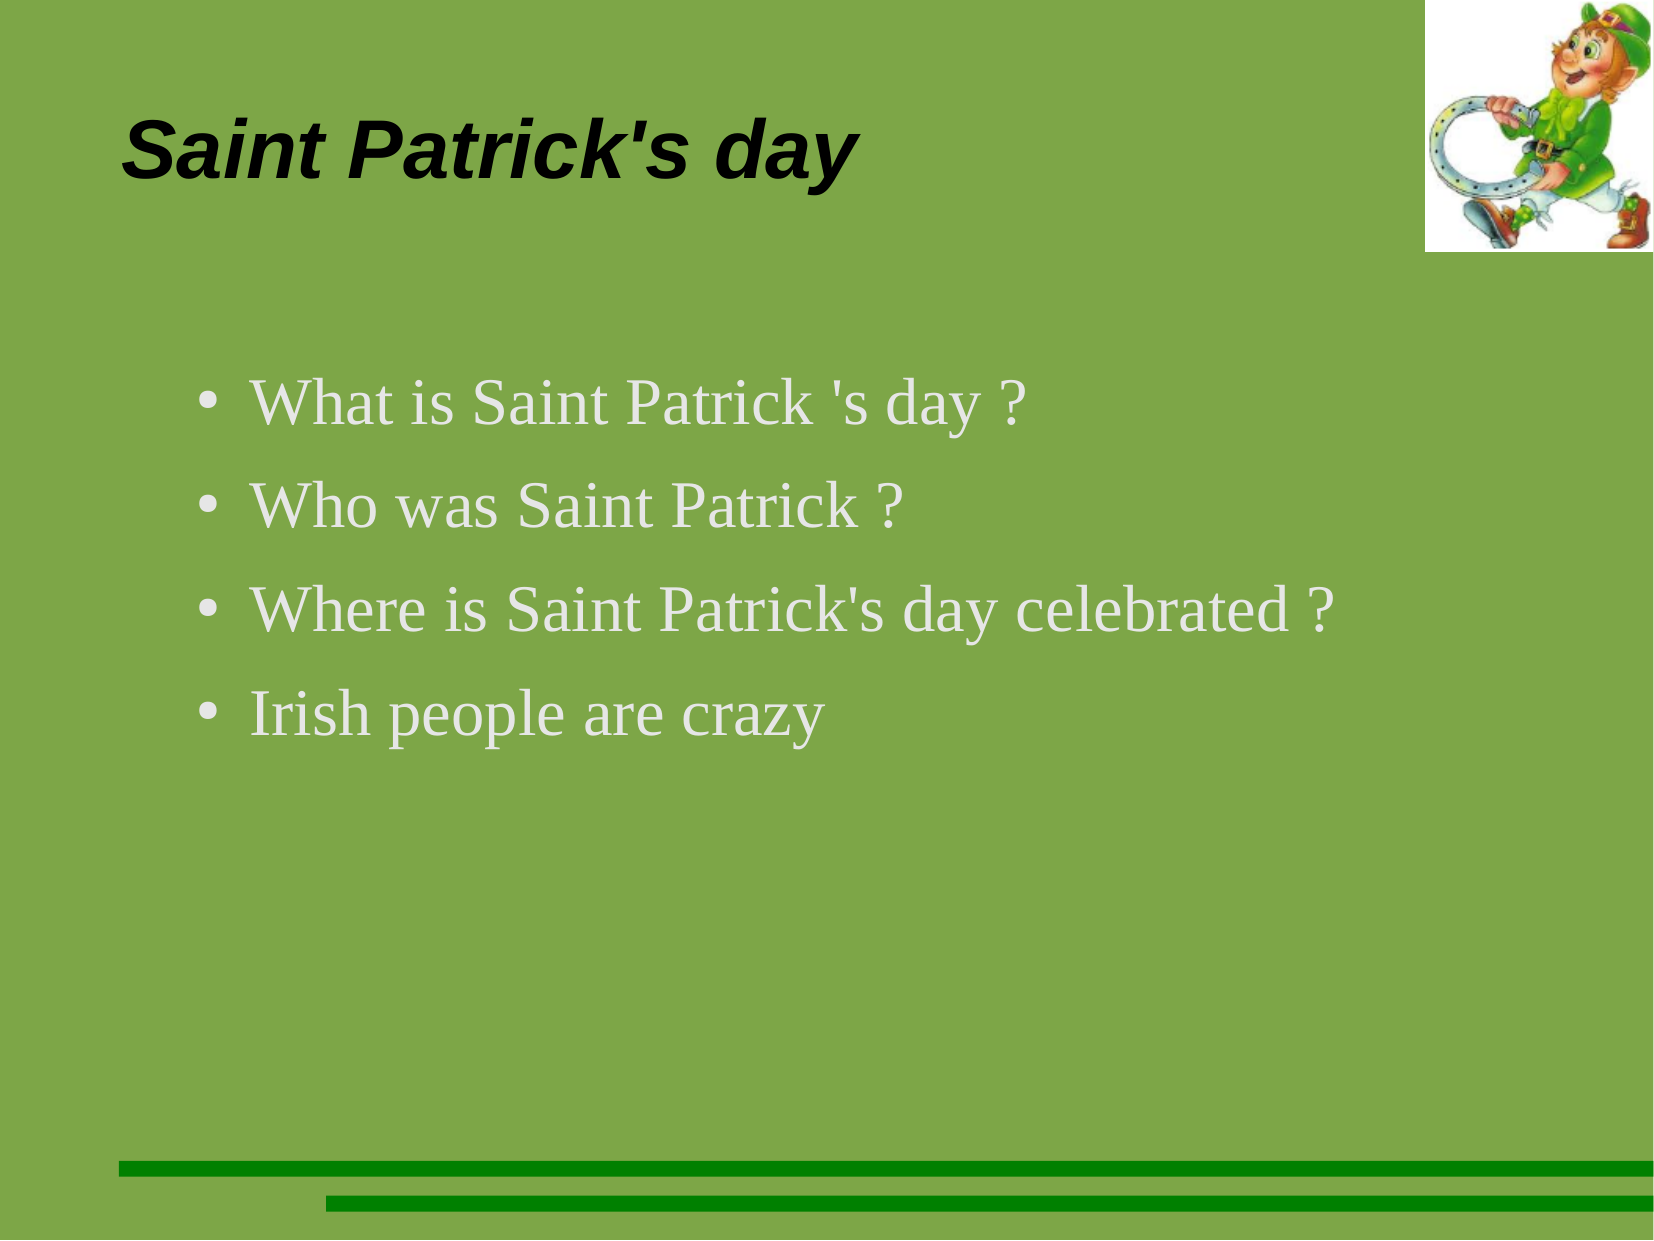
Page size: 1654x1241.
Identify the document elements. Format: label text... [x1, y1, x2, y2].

list What is Saint Patrick 's day ? Who was Saint Patrick ? Where is Saint Patrick's day celebrated ? Irish people are crazy [178, 364, 1570, 1147]
title Saint Patrick's day [121, 46, 1534, 254]
picture [1425, 0, 1654, 252]
